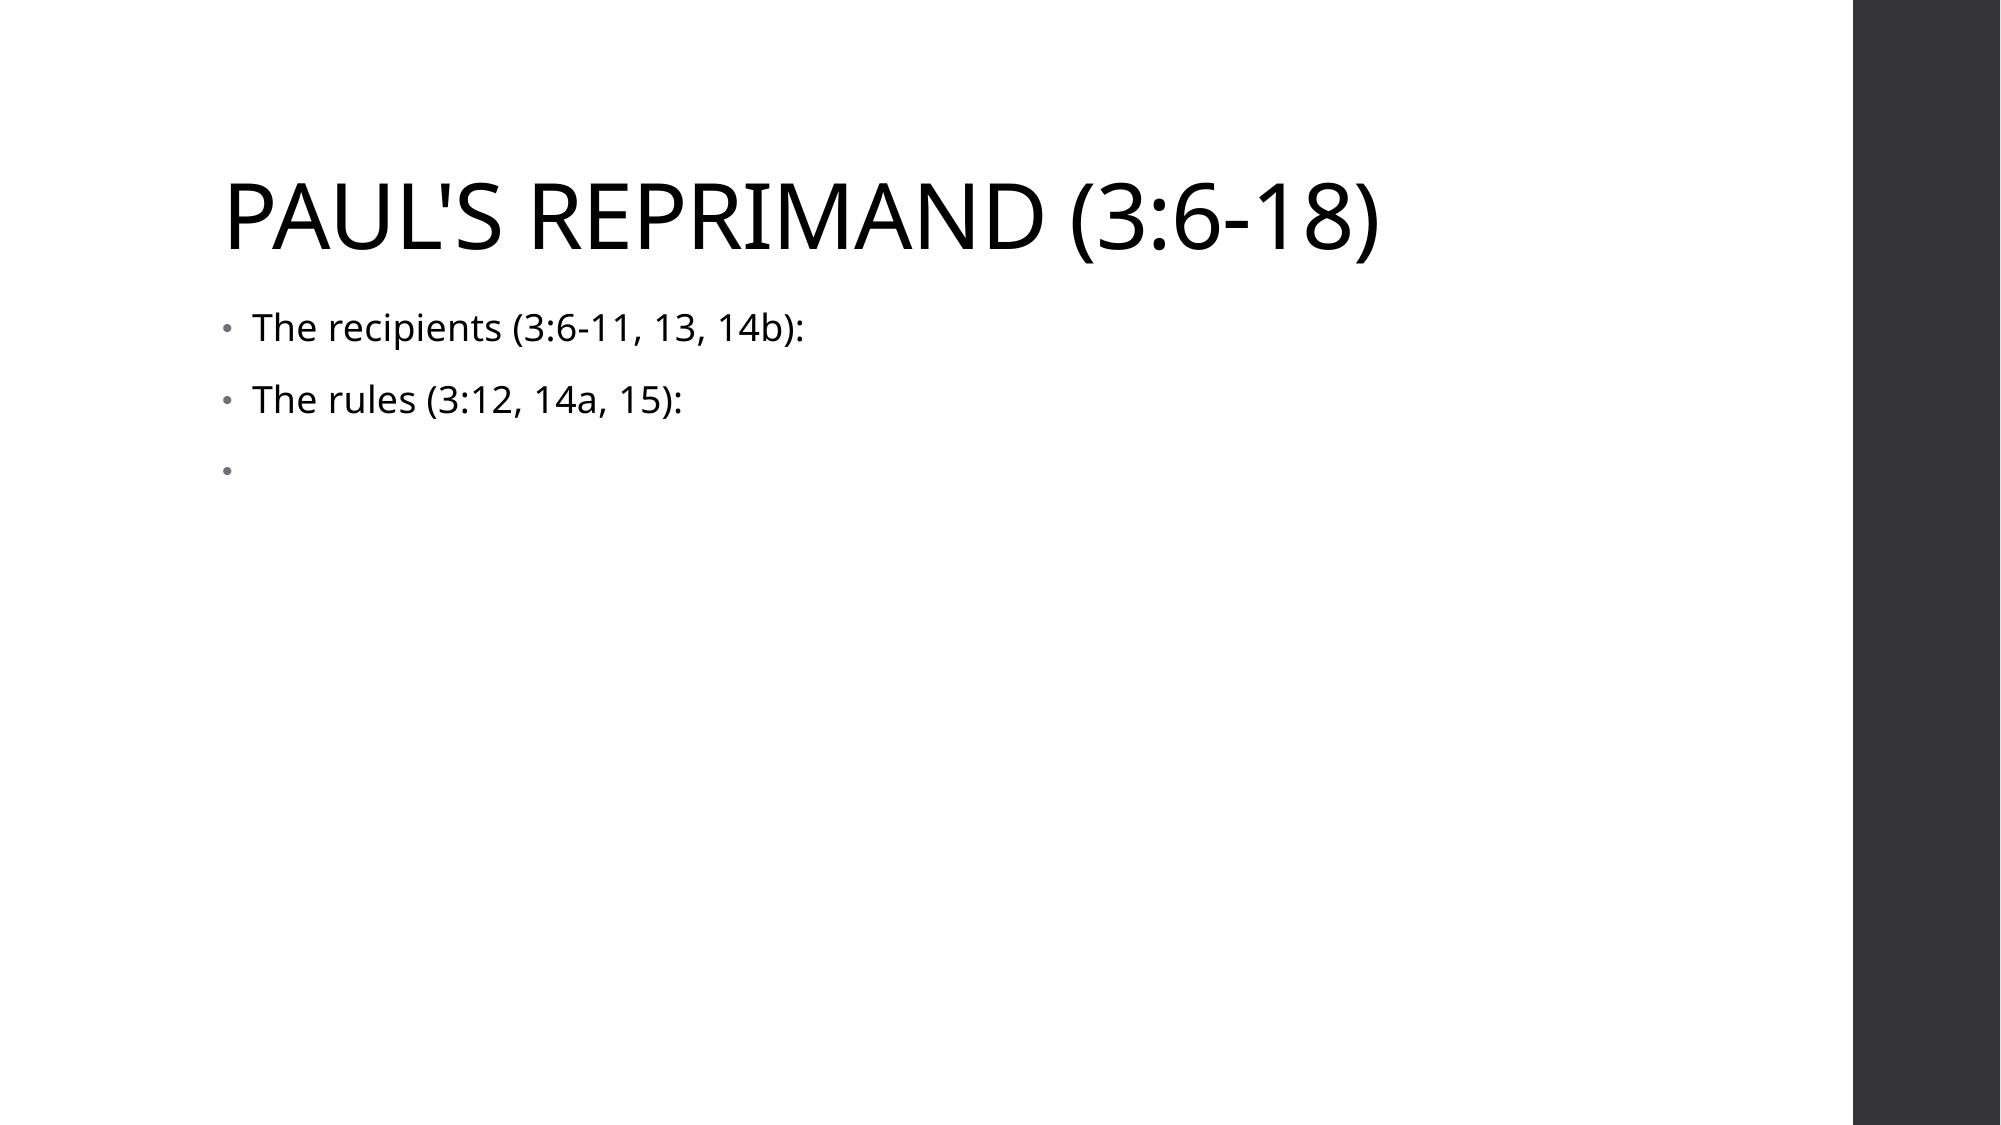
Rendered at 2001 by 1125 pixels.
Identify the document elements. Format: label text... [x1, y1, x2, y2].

title PAUL'S REPRIMAND (3:6-18) [206, 60, 1797, 278]
list The recipients (3:6-11, 13, 14b): The rules (3:12, 14a, 15): [206, 299, 1617, 1014]
